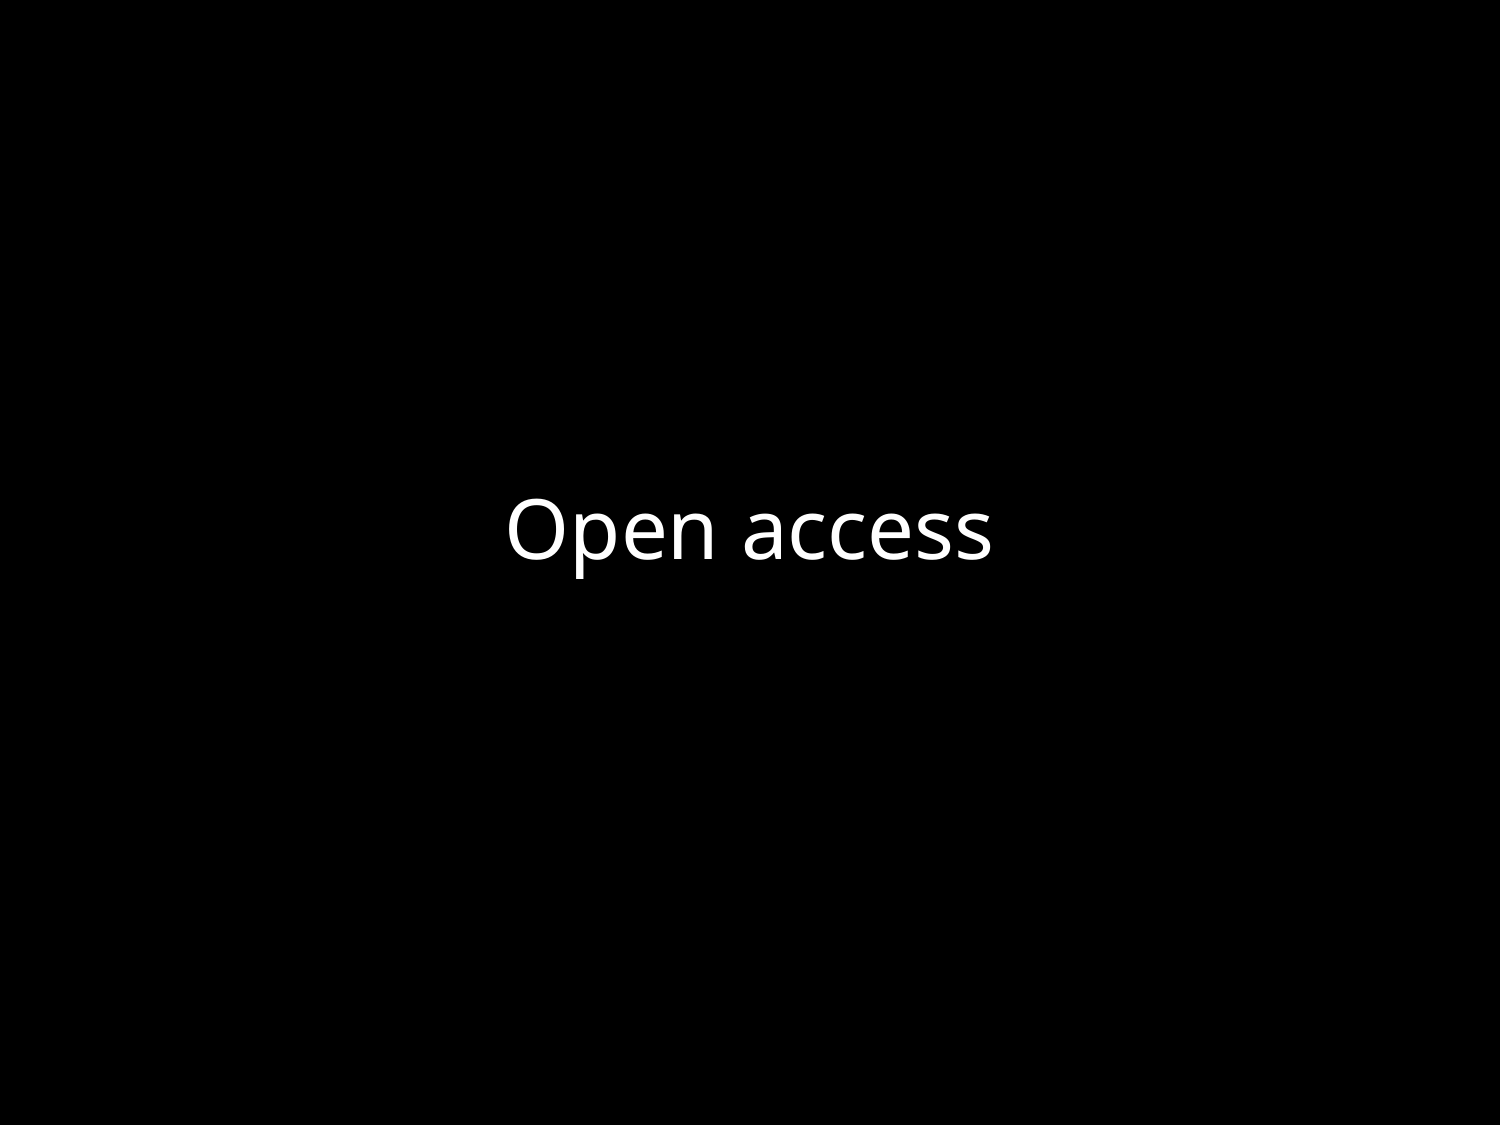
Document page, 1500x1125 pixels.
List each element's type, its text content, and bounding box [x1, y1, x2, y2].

title Open access [112, 349, 1388, 591]
